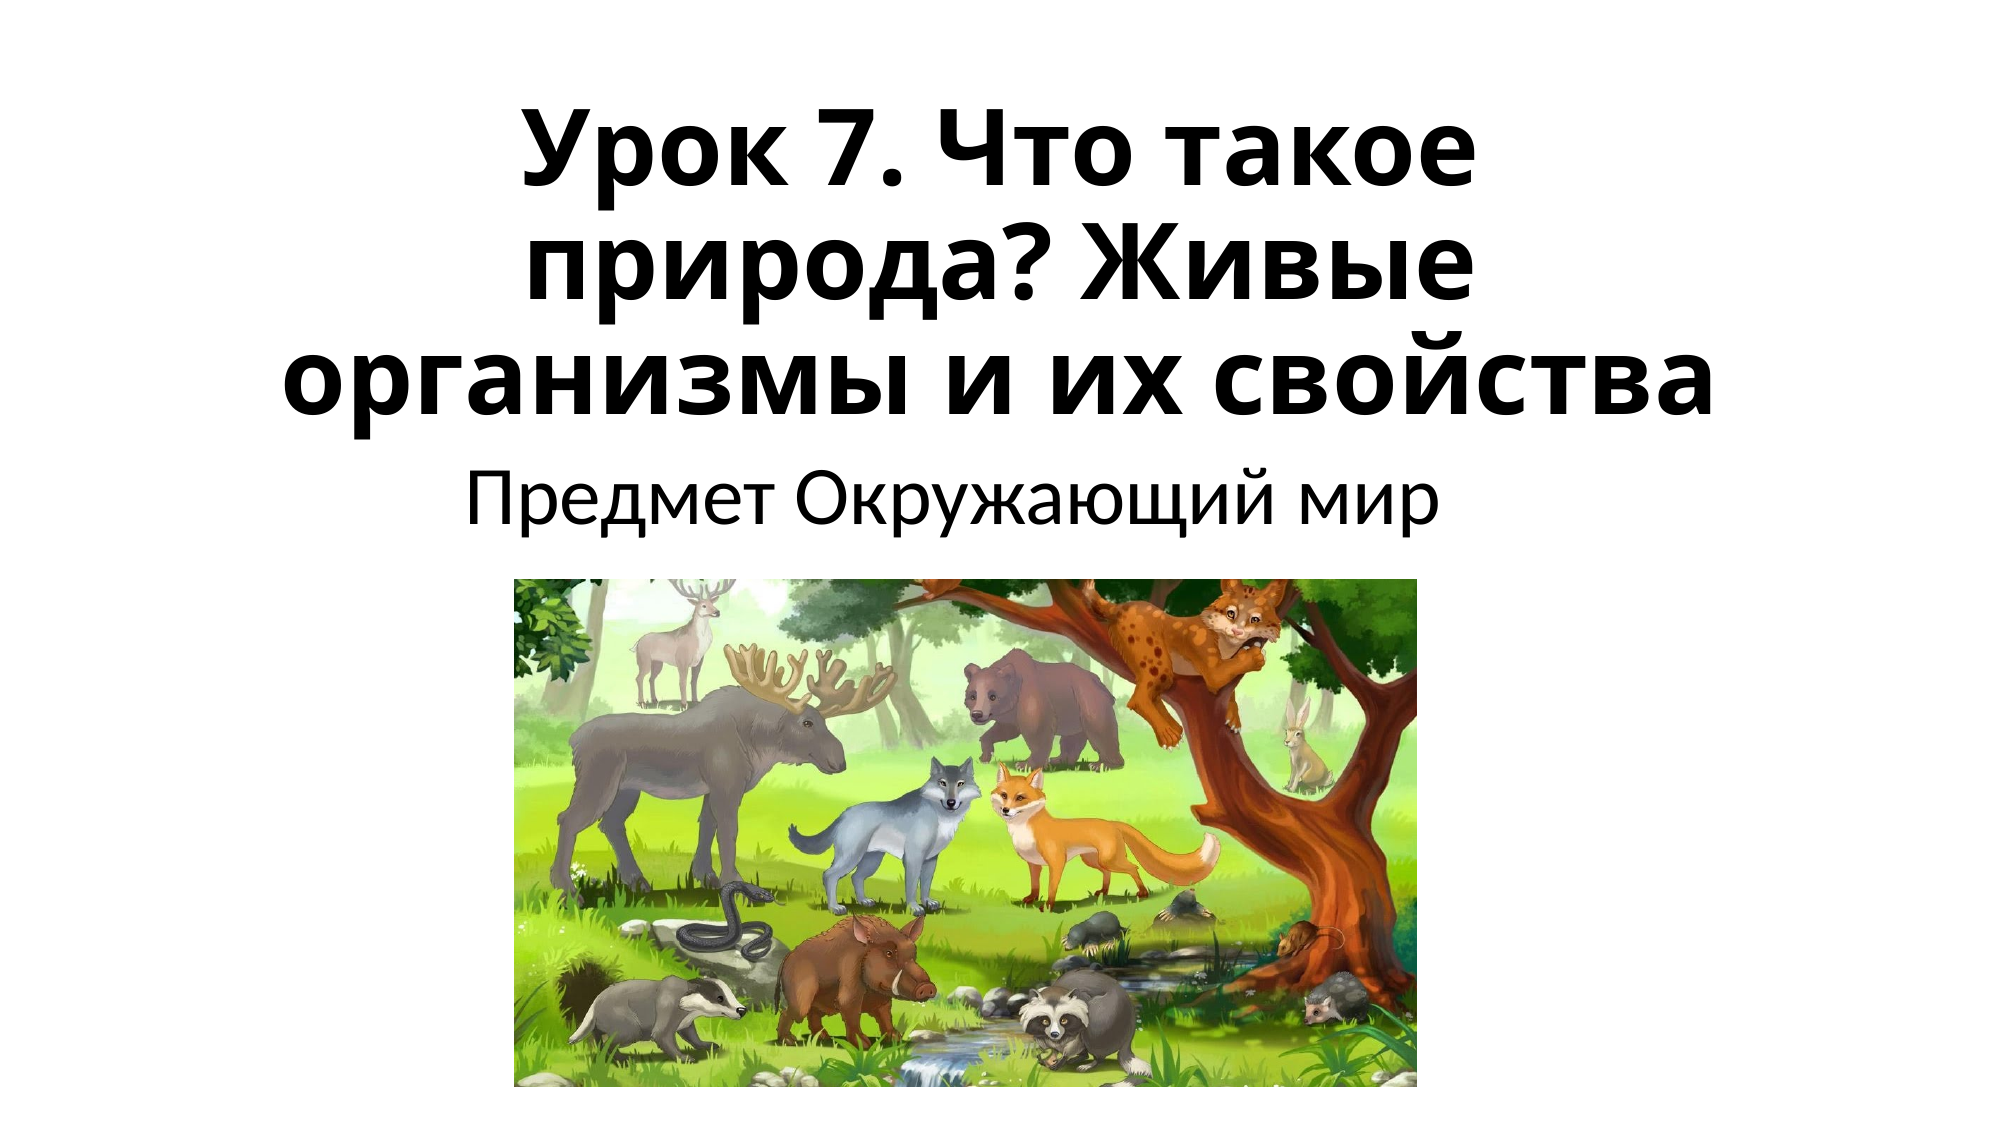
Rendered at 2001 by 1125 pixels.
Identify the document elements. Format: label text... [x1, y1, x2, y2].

picture [514, 579, 1417, 1087]
title Урок 7. Что такое природа? Живые организмы и их свойства [249, 53, 1750, 445]
subtitle Предмет Окружающий мир [202, 444, 1703, 580]
